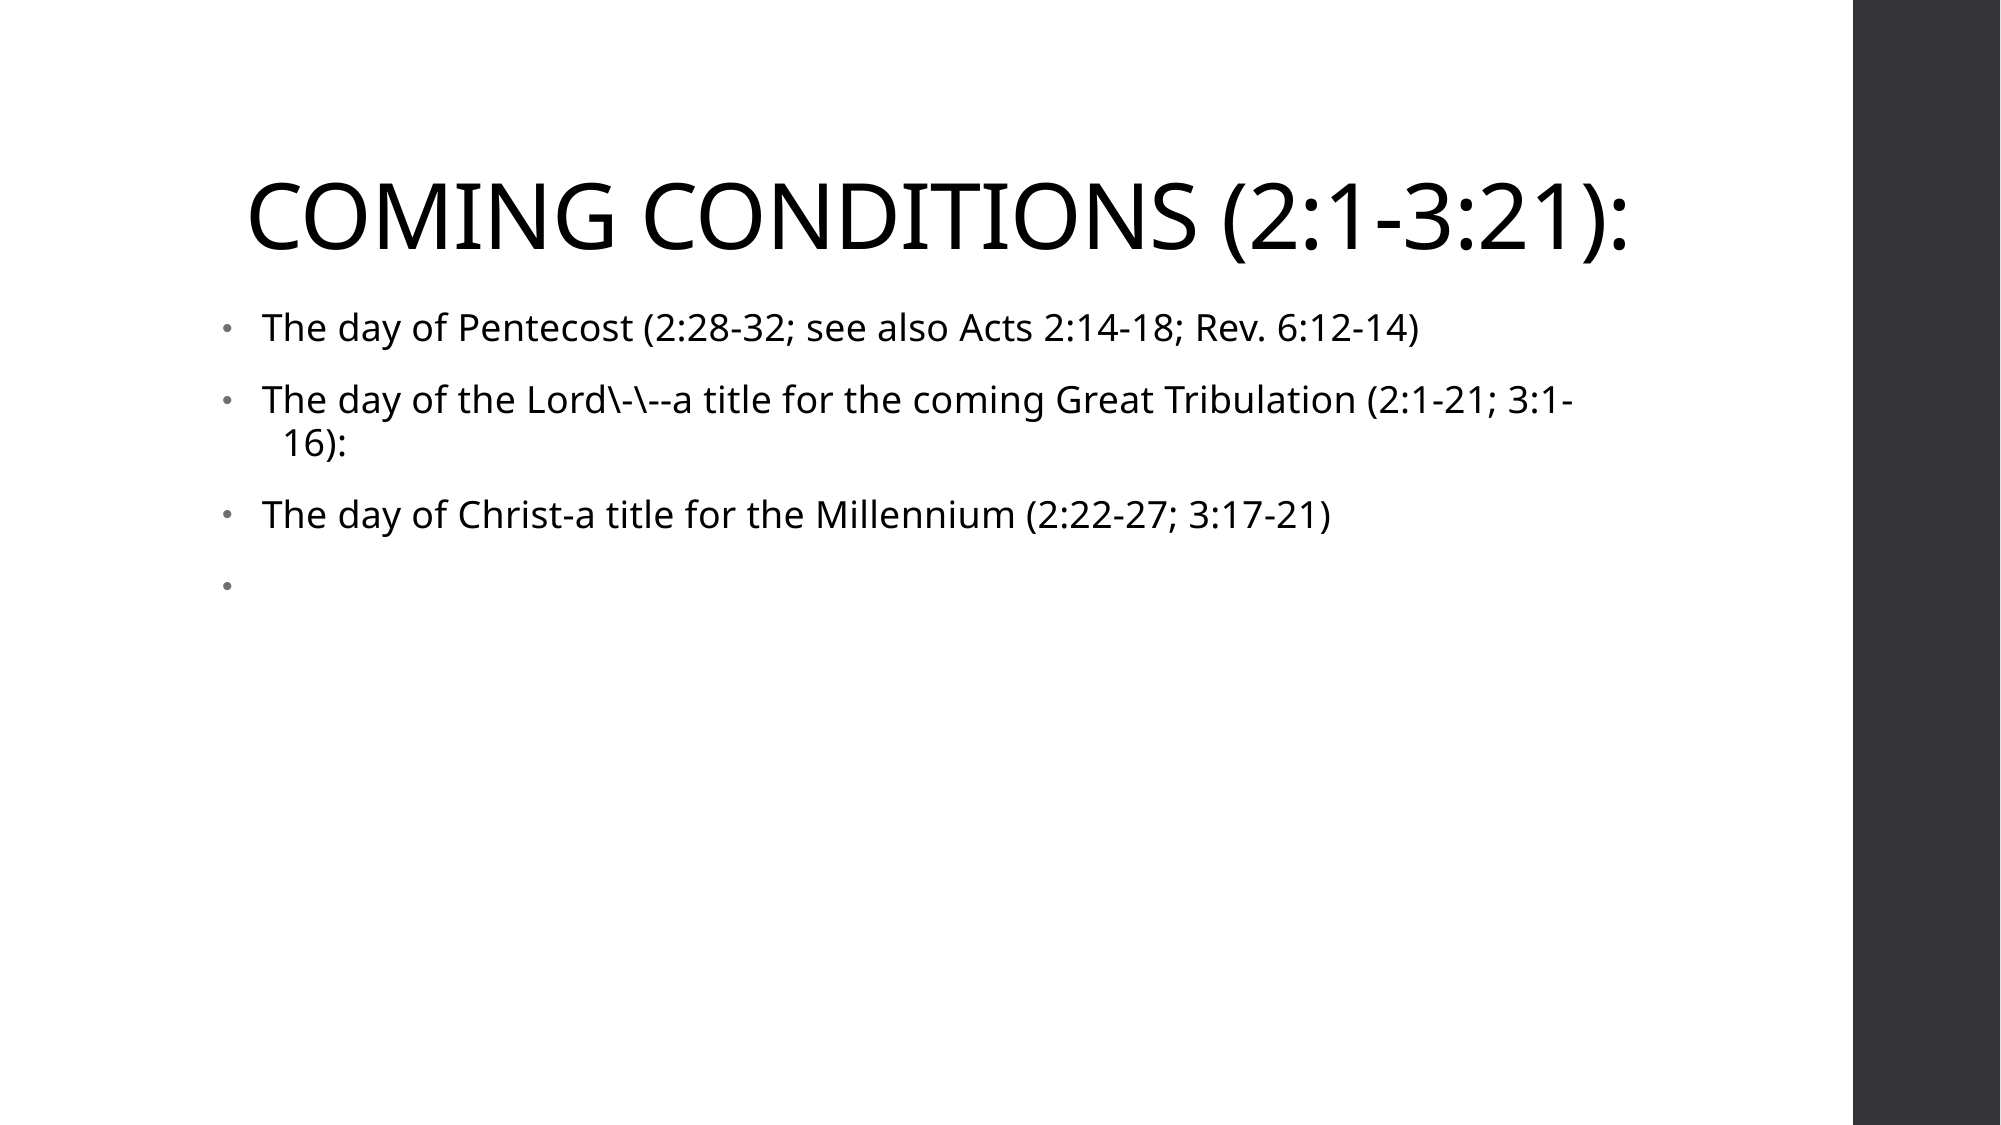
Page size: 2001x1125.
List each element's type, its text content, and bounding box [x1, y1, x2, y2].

title COMING CONDITIONS (2:1-3:21): [206, 60, 1797, 278]
list The day of Pentecost (2:28-32; see also Acts 2:14-18; Rev. 6:12-14) The day of the Lord\-\--a title for the coming Great Tribulation (2:1-21; 3:1-16): The day of Christ-a title for the Millennium (2:22-27; 3:17-21) [206, 299, 1617, 1014]
